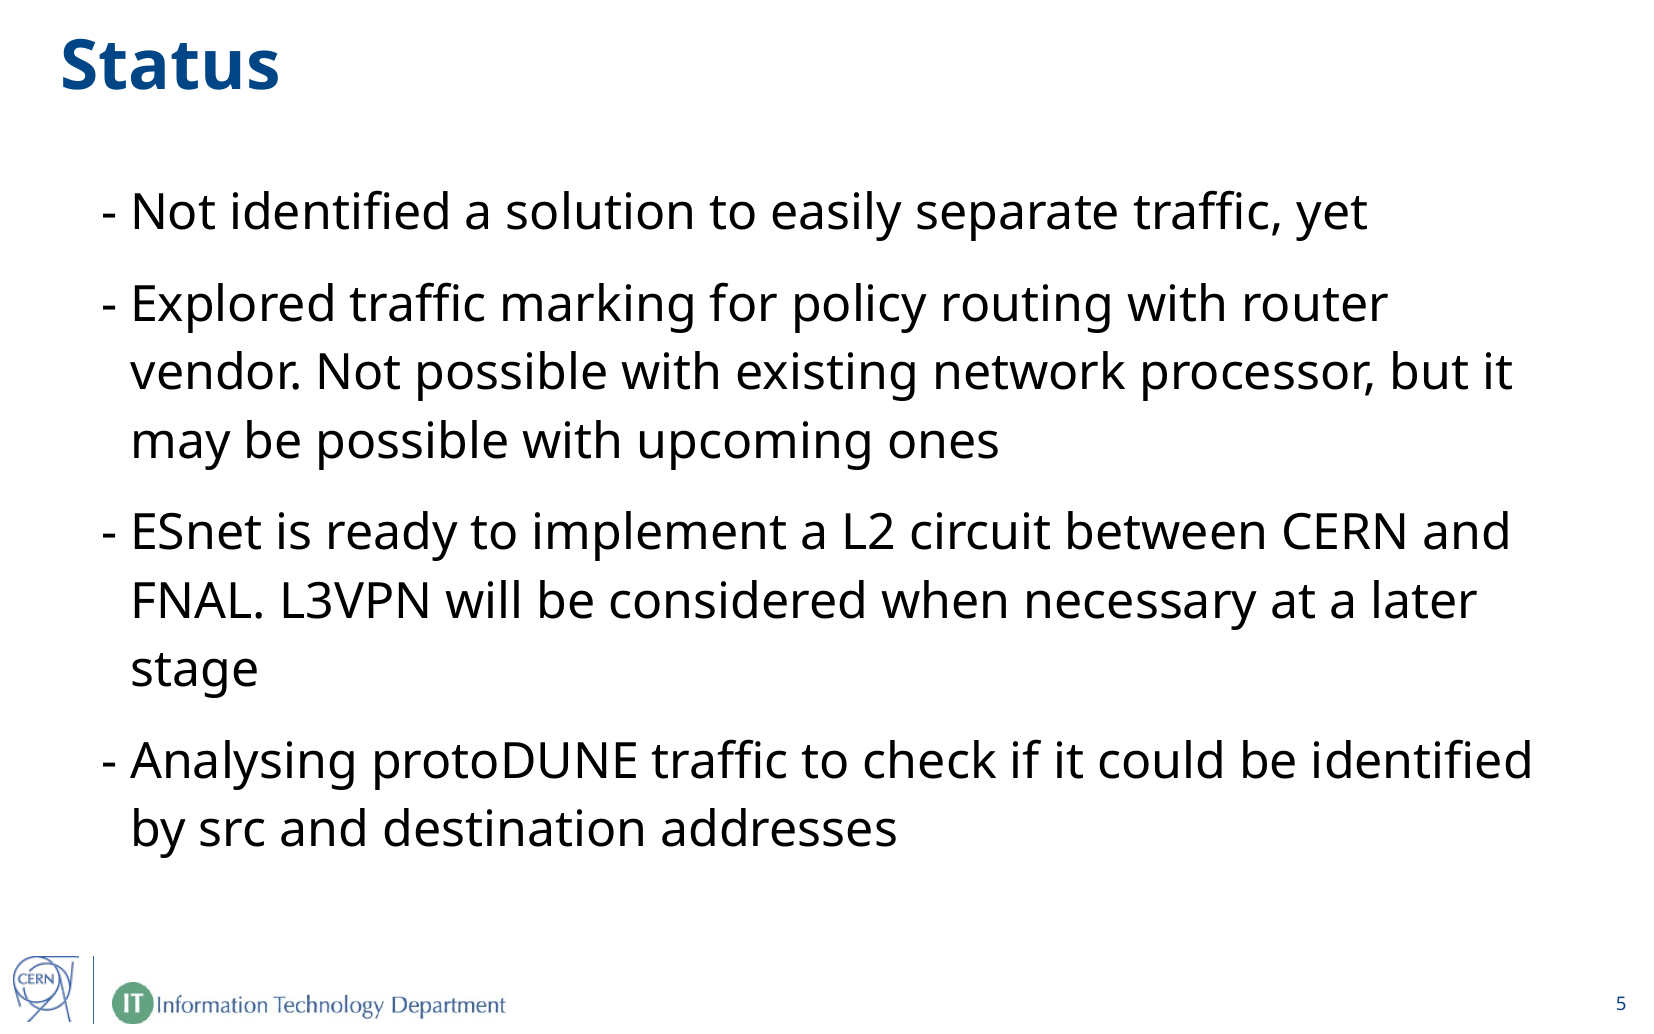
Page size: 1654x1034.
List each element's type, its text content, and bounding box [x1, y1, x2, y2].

text_box - Not identified a solution to easily separate traffic, yet - Explored traffic marking for policy routing with router vendor. Not possible with existing network processor, but it may be possible with upcoming ones - ESnet is ready to implement a L2 circuit between CERN and FNAL. L3VPN will be considered when necessary at a later stage - Analysing protoDUNE traffic to check if it could be identified by src and destination addresses [86, 168, 1561, 979]
title Status [60, 0, 1528, 138]
picture [13, 956, 79, 1032]
picture [112, 982, 755, 1024]
